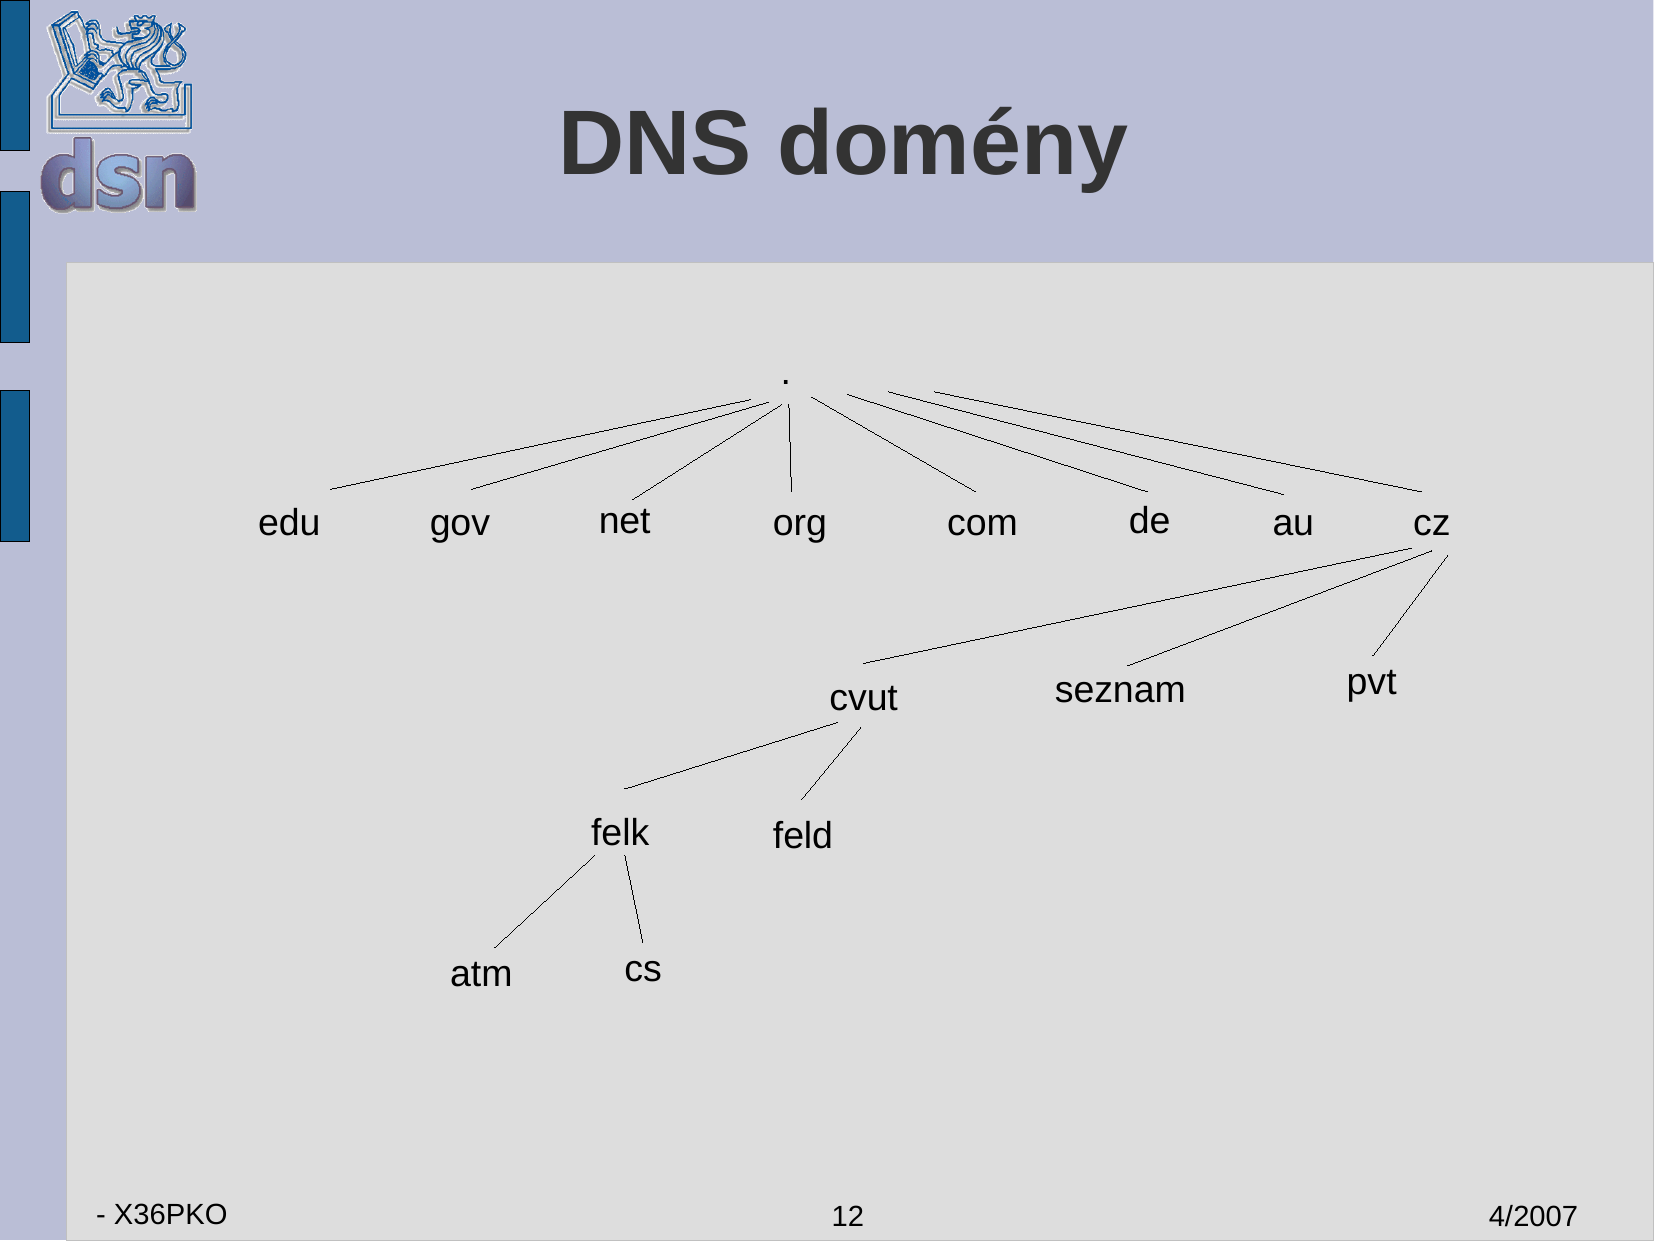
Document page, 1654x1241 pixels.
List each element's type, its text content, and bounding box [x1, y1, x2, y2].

picture [10, 10, 223, 230]
text_box gov [414, 494, 505, 552]
text_box cvut [814, 668, 913, 726]
text_box au [1257, 494, 1329, 552]
text_box org [758, 494, 842, 552]
text_box de [1114, 491, 1186, 549]
text_box edu [243, 494, 336, 552]
text_box cz [1398, 494, 1466, 552]
text_box feld [758, 806, 849, 864]
title DNS domény [210, 39, 1478, 247]
text_box cs [609, 940, 677, 997]
text_box felk [576, 804, 665, 862]
text_box pvt [1331, 653, 1412, 711]
text_box atm [435, 945, 528, 1002]
text_box com [932, 494, 1033, 552]
text_box seznam [1039, 660, 1201, 718]
text_box . [765, 343, 807, 401]
text_box net [583, 491, 666, 549]
